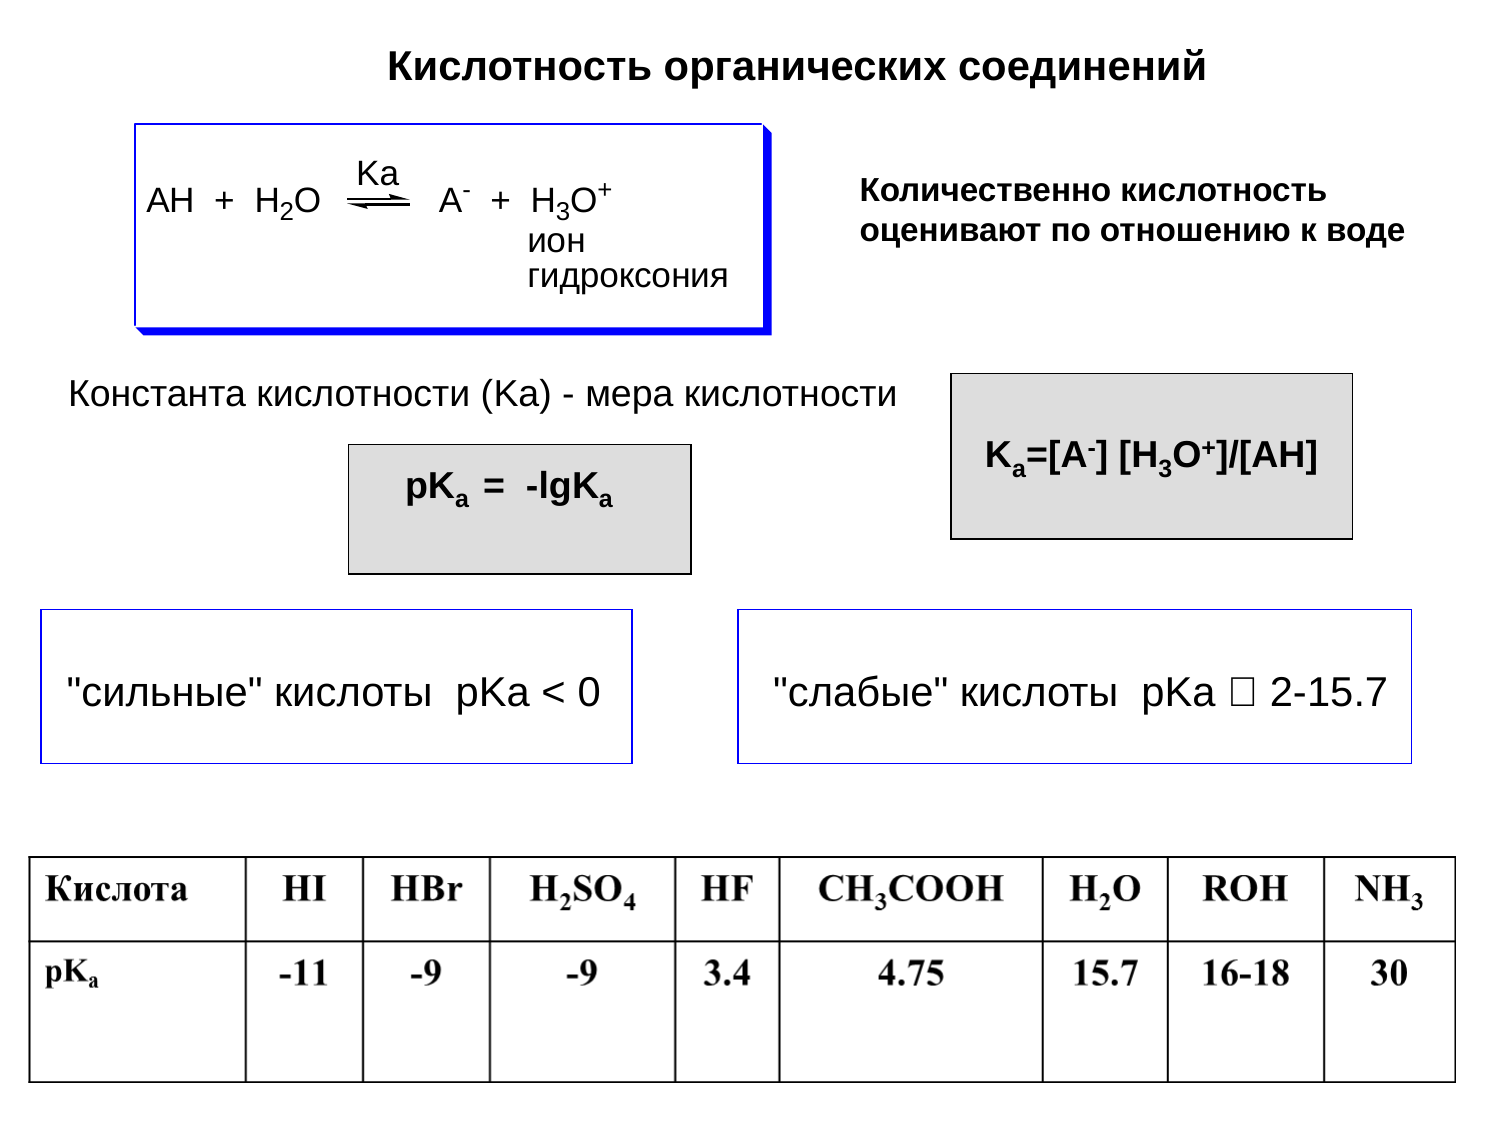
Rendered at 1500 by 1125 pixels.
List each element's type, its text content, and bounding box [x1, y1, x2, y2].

text_box pKa = -lgKa [348, 444, 691, 574]
text_box Константа кислотности (Ka) - мера кислотности [53, 361, 926, 422]
text_box "сильные" кислоты pKa < 0 "слабые" кислоты pKa  2-15.7 [41, 657, 1393, 768]
text_box Количественно кислотность оценивают по отношению к воде [844, 160, 1465, 257]
text_box Кислотность органических соединений [372, 31, 1223, 97]
text_box "сильные" кислоты pKa < 0 "слабые" кислоты pKa  2-15.7 [42, 657, 631, 763]
text_box "сильные" кислоты pKa < 0 "слабые" кислоты pKa  2-15.7 [739, 657, 1393, 763]
picture [21, 852, 1456, 1084]
text_box Ka=[A-] [H3O+]/[AH] [951, 373, 1352, 539]
chart [123, 113, 782, 346]
